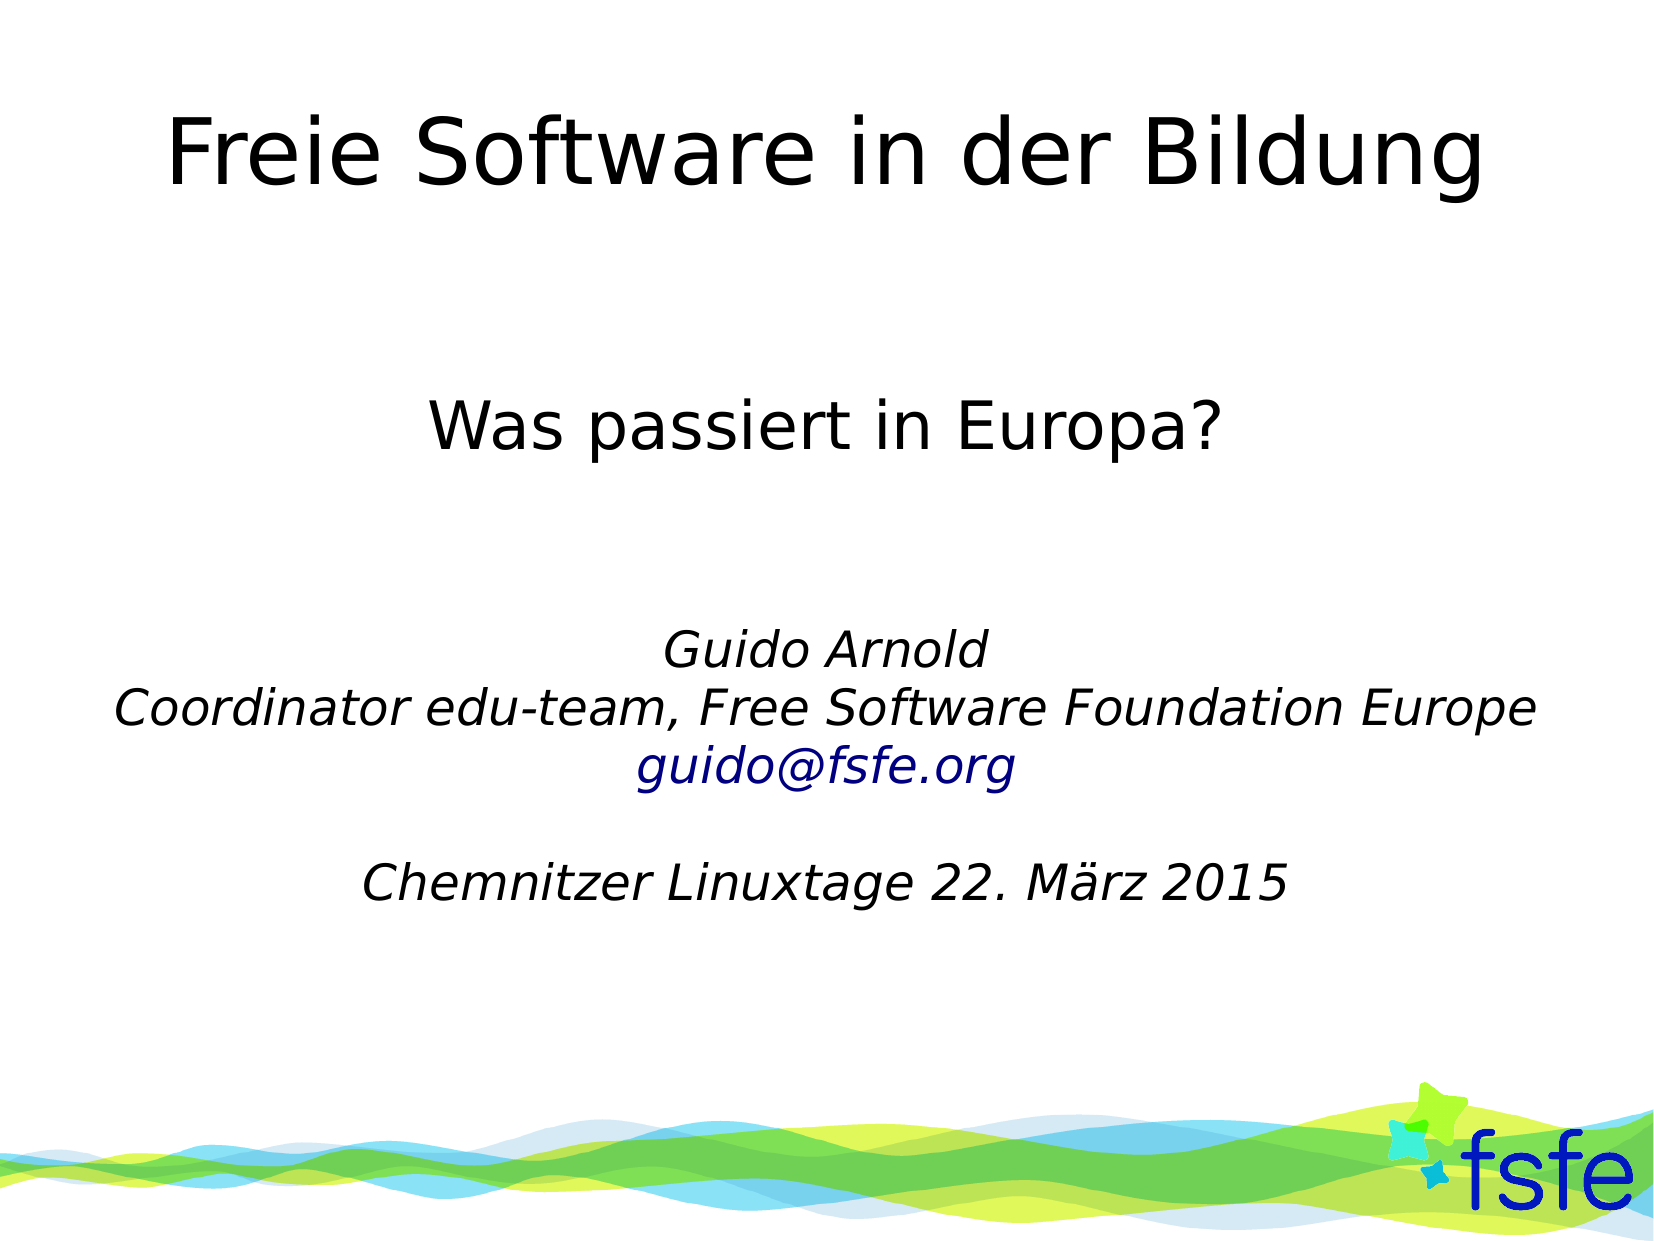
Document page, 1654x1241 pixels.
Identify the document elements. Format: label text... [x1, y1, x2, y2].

subtitle Was passiert in Europa? Guido Arnold Coordinator edu-team, Free Software Foundation Europe guido@fsfe.org Chemnitzer Linuxtage 22. März 2015 [82, 290, 1571, 1010]
picture [0, 1081, 1654, 1241]
title Freie Software in der Bildung [82, 49, 1571, 257]
